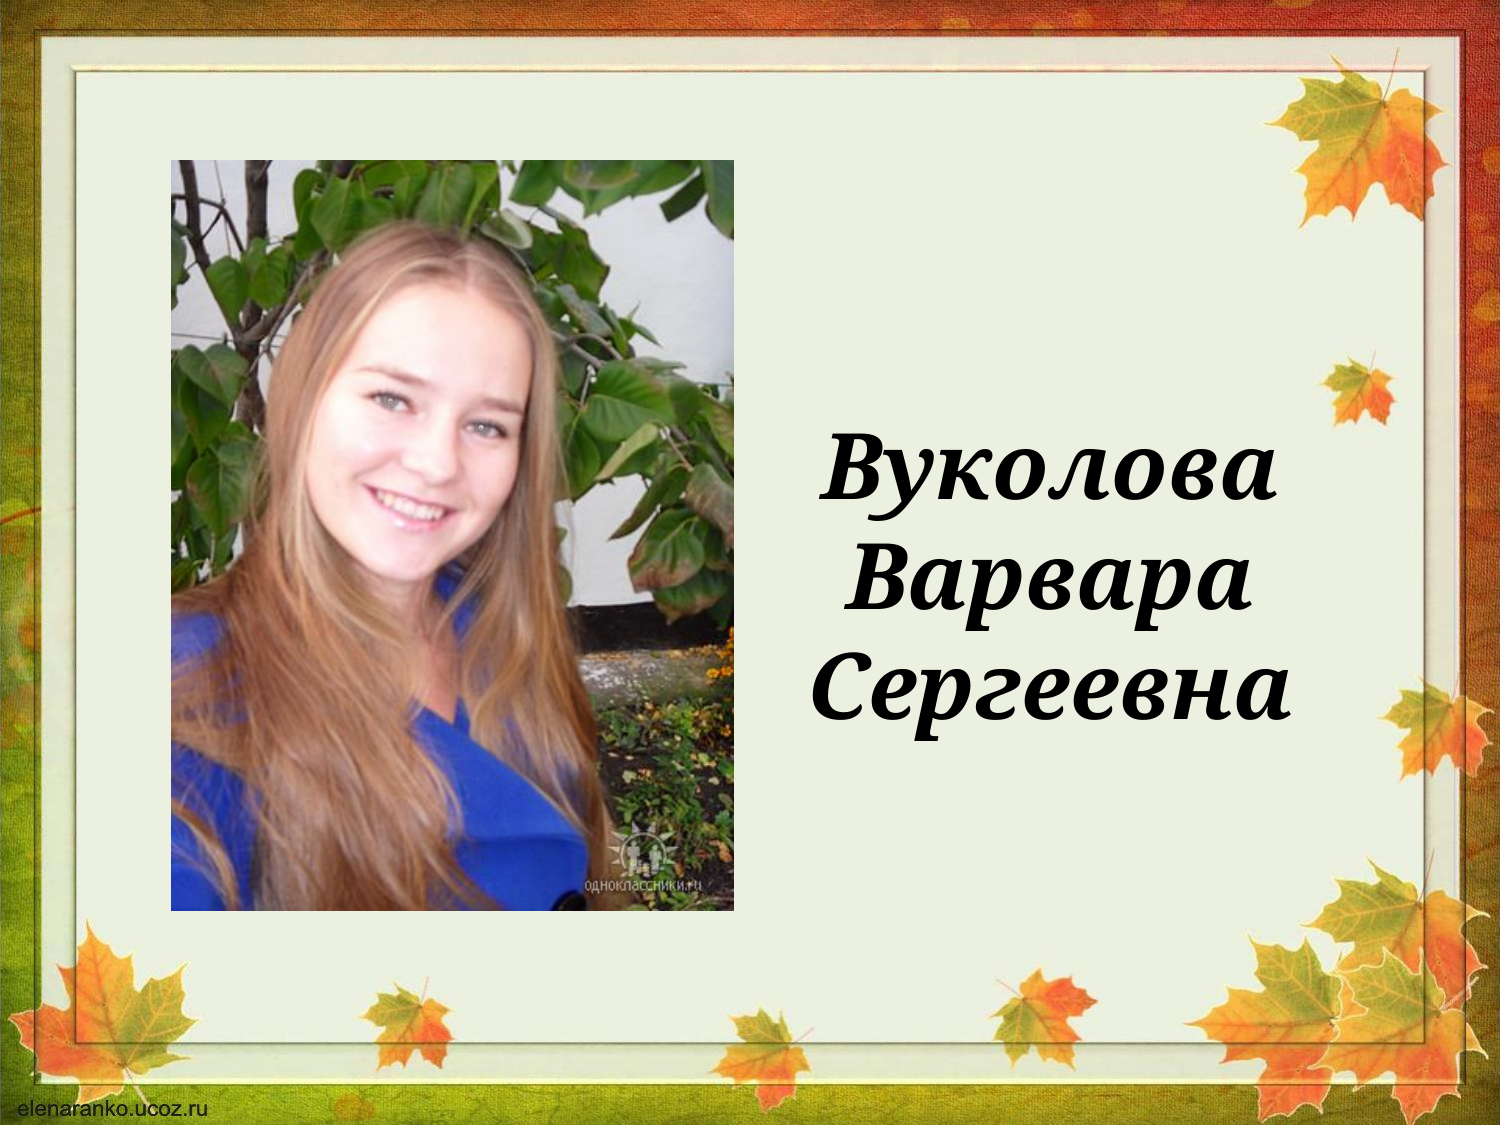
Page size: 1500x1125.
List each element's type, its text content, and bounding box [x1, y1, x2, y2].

title Вуколова Варвара Сергеевна [750, 160, 1353, 986]
list [74, 262, 727, 1006]
picture [0, 0, 1500, 1125]
